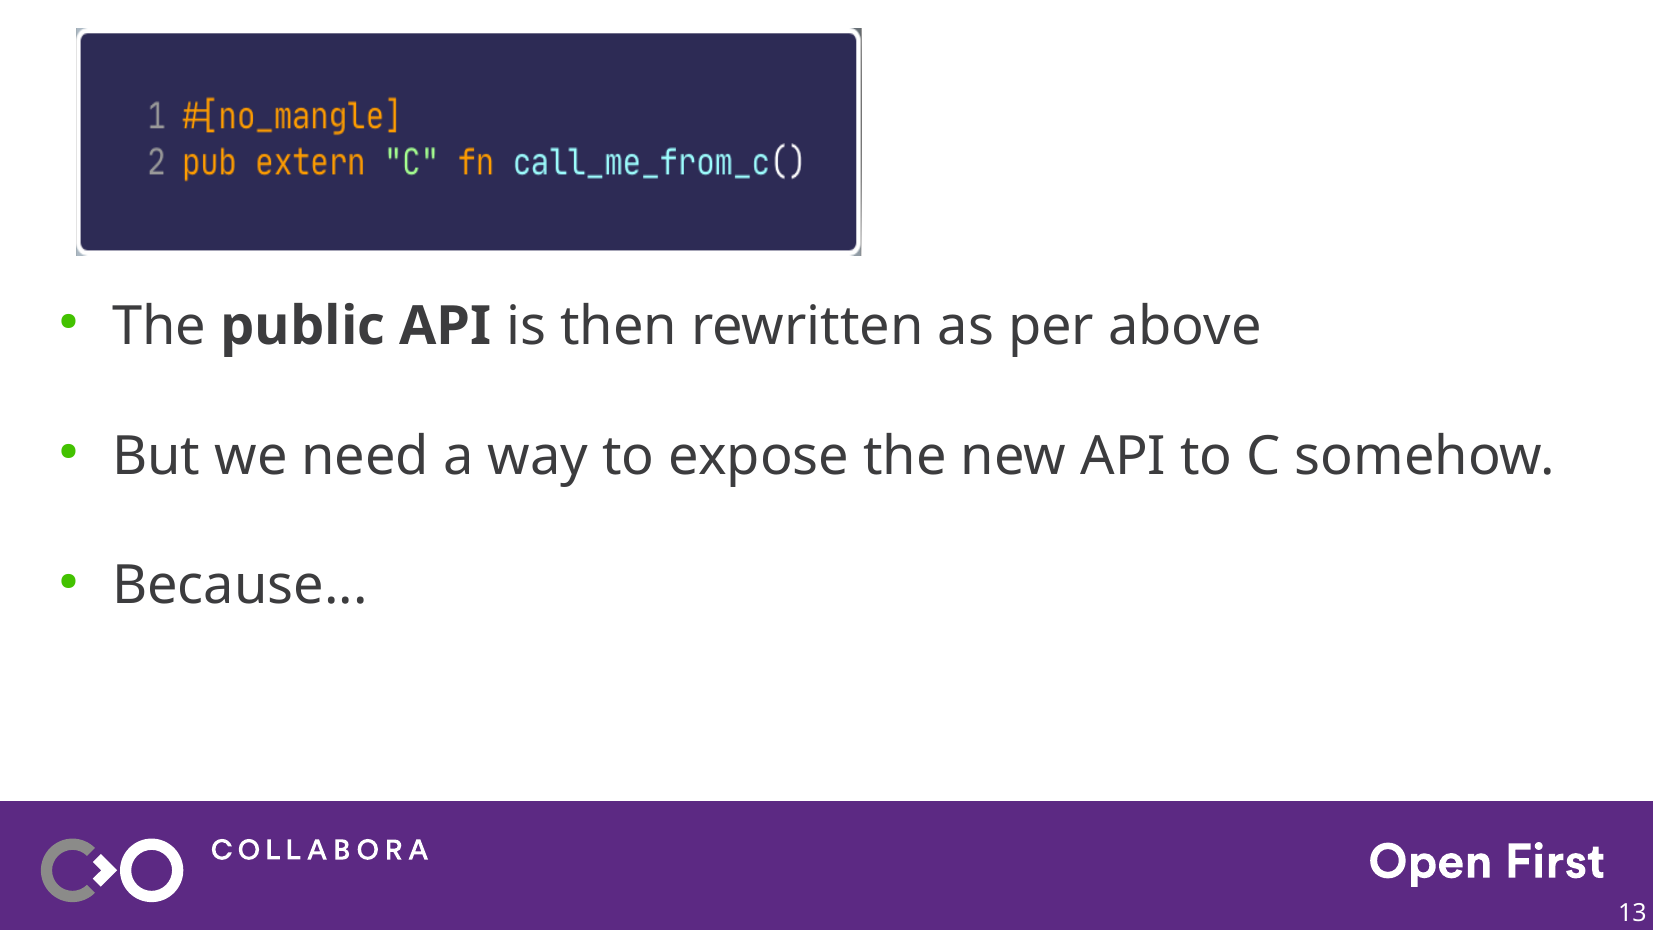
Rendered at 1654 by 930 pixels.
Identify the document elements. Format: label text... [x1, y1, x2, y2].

picture [75, 28, 862, 256]
list The public API is then rewritten as per above But we need a way to expose the new API to C somehow. Because... [41, 160, 1613, 804]
